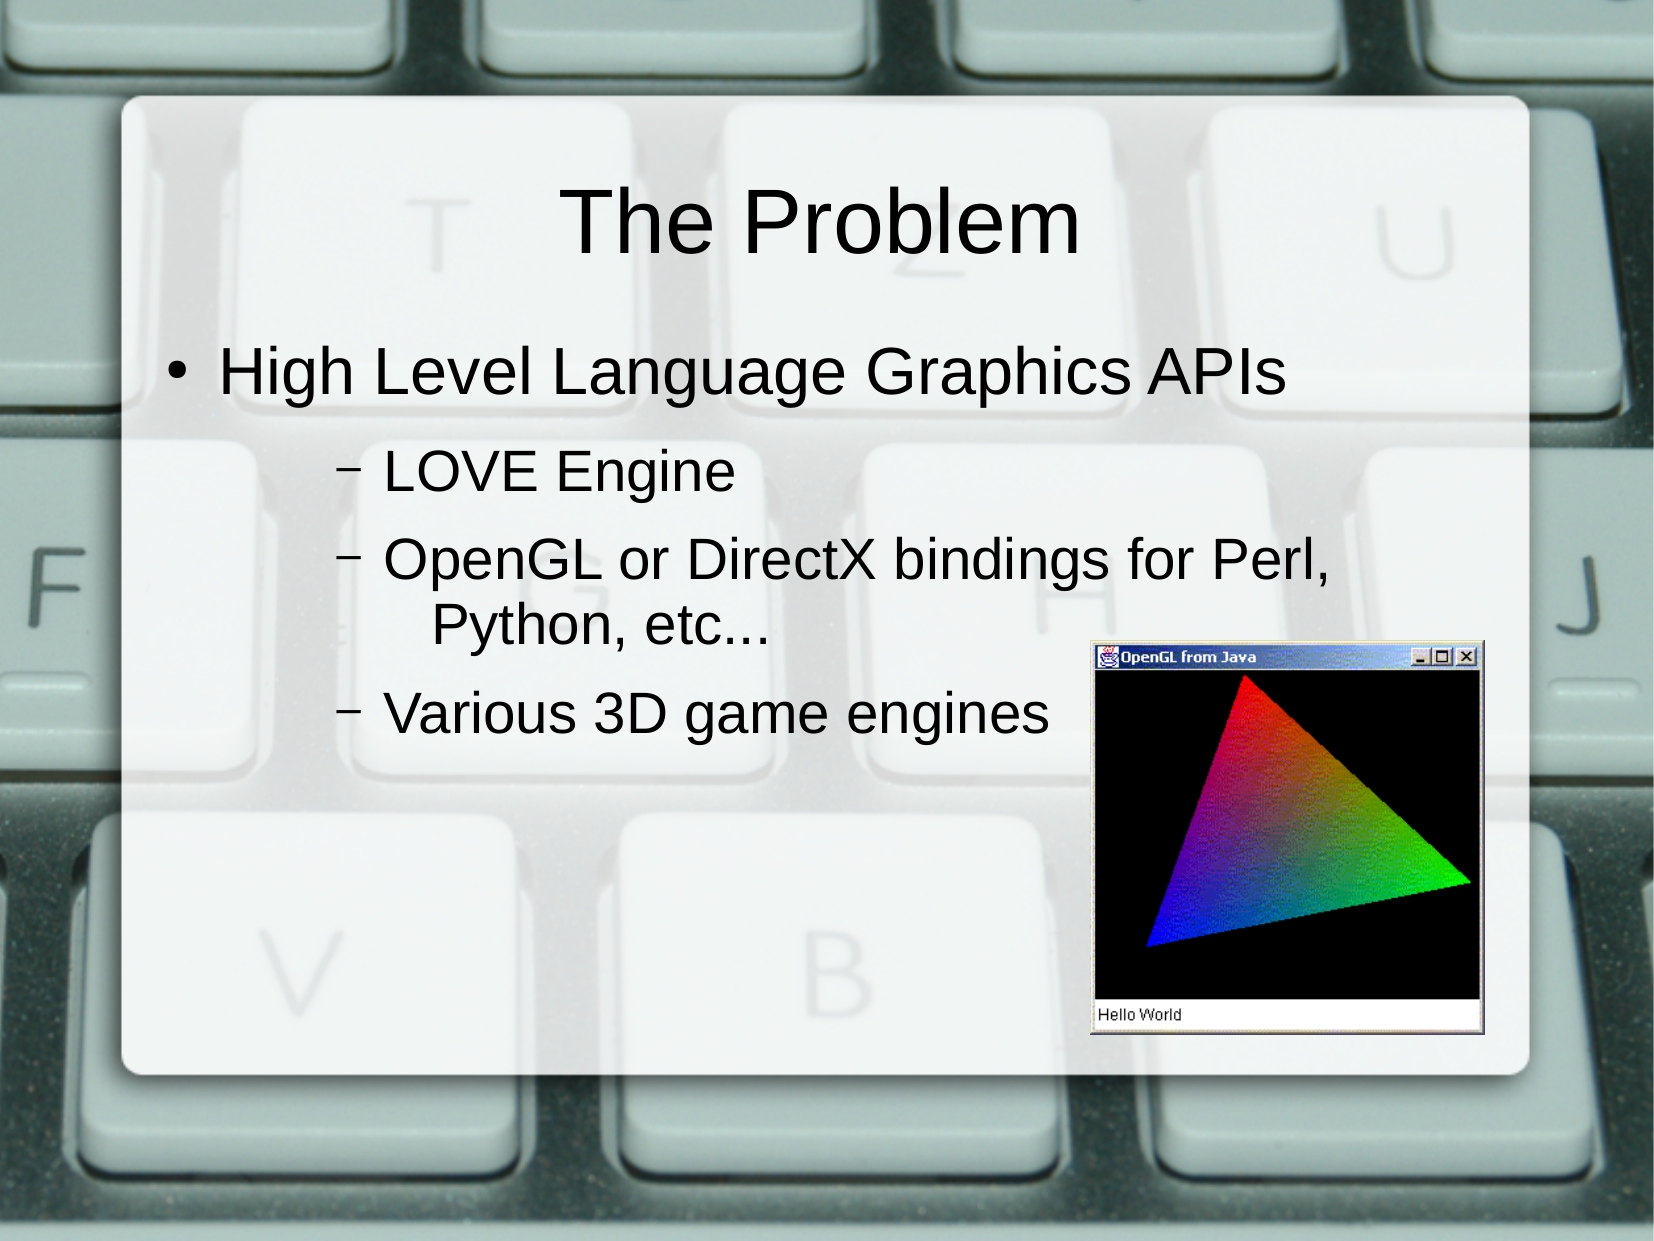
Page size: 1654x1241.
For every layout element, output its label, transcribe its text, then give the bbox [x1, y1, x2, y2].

picture [0, 0, 1654, 1241]
title The Problem [135, 117, 1506, 325]
list High Level Language Graphics APIs LOVE Engine OpenGL or DirectX bindings for Perl, Python, etc... Various 3D game engines [147, 334, 1506, 1226]
